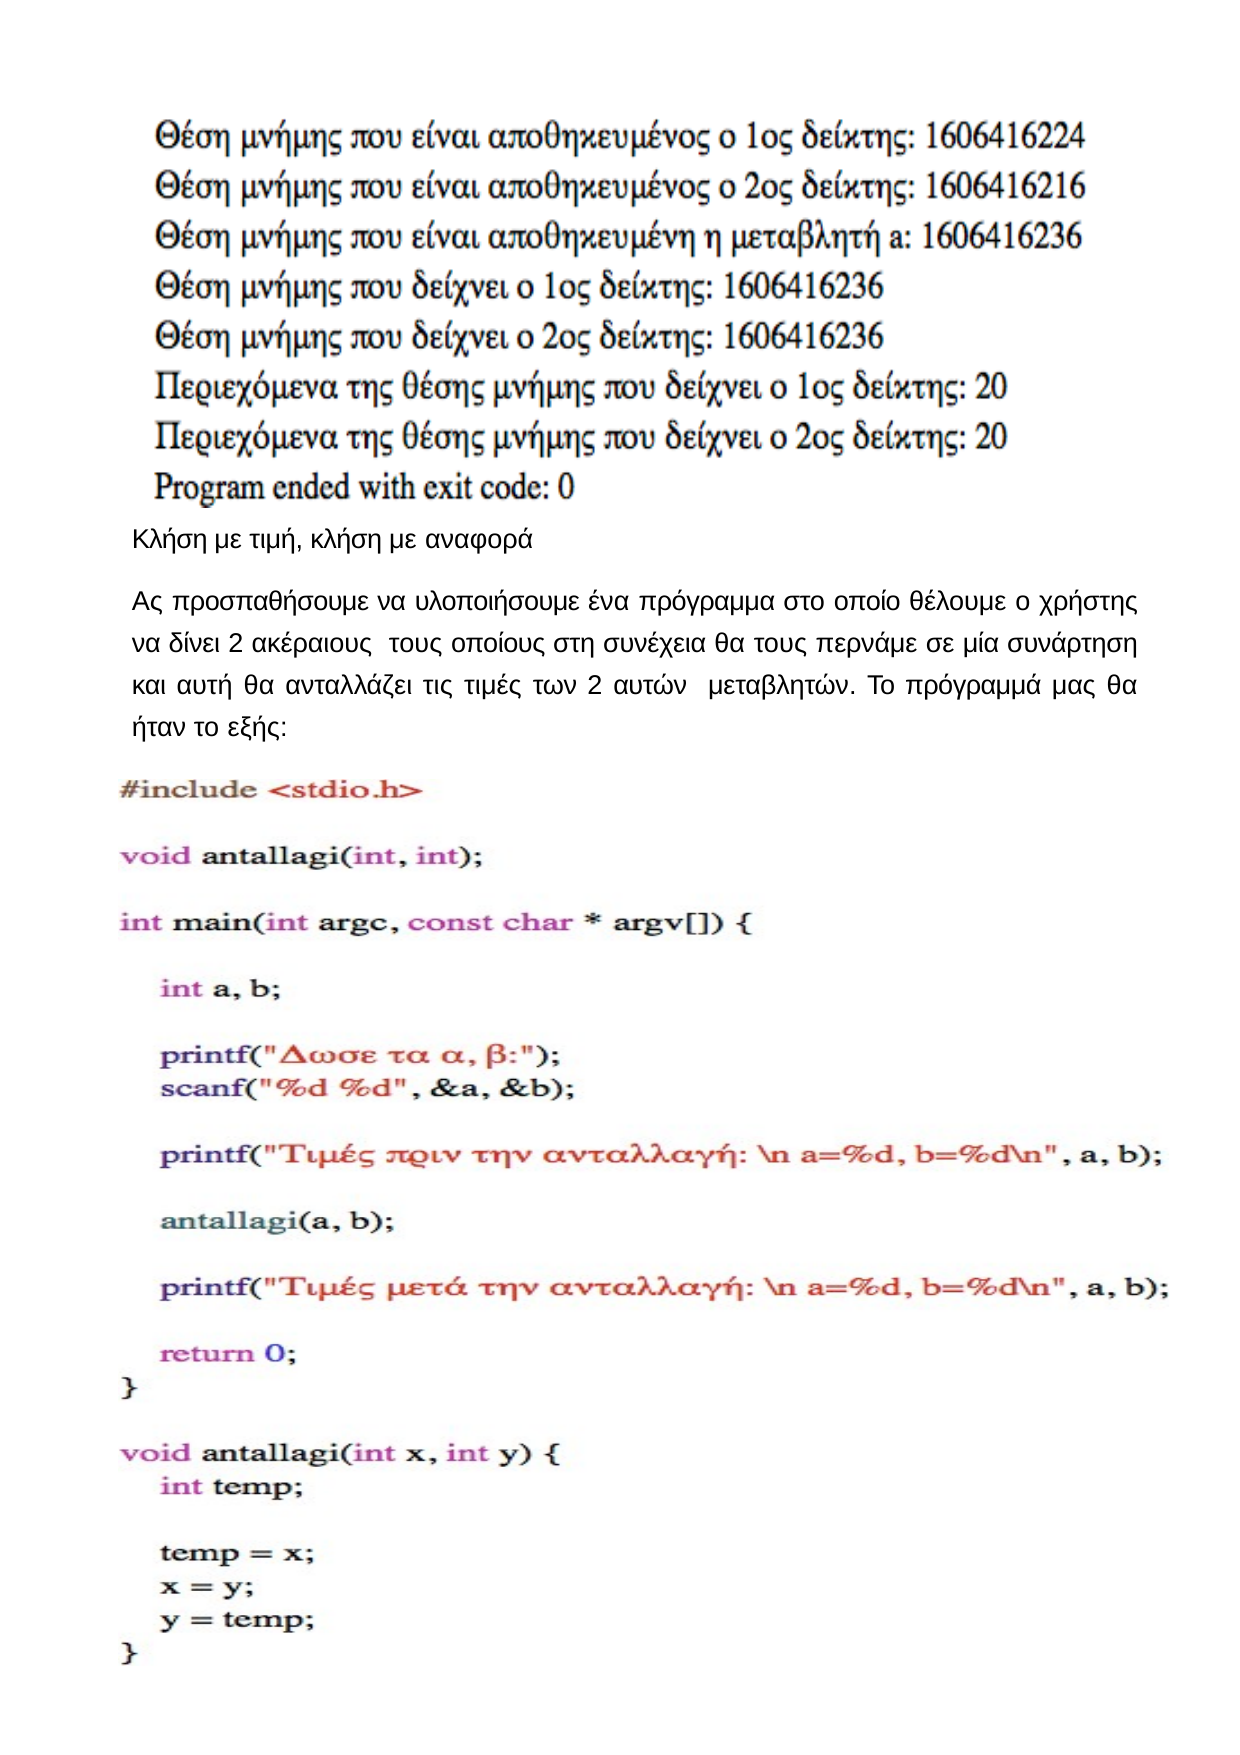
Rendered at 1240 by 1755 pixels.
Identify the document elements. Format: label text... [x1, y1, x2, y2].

text_box Κλήση με τιμή, κλήση με αναφορά Ας προσπαθήσουμε να υλοποιήσουμε ένα πρόγραμμα στο οποίο θέλουμε ο χρήστης να δίνει 2 ακέραιους τους οποίους στη συνέχεια θα τους περνάμε σε μία συνάρτηση και αυτή θα ανταλλάζει τις τιμές των 2 αυτών μεταβλητών. Το πρόγραμμά μας θα ήταν το εξής: [129, 519, 1138, 742]
text_box [153, 118, 1087, 508]
text_box [118, 779, 1170, 1666]
